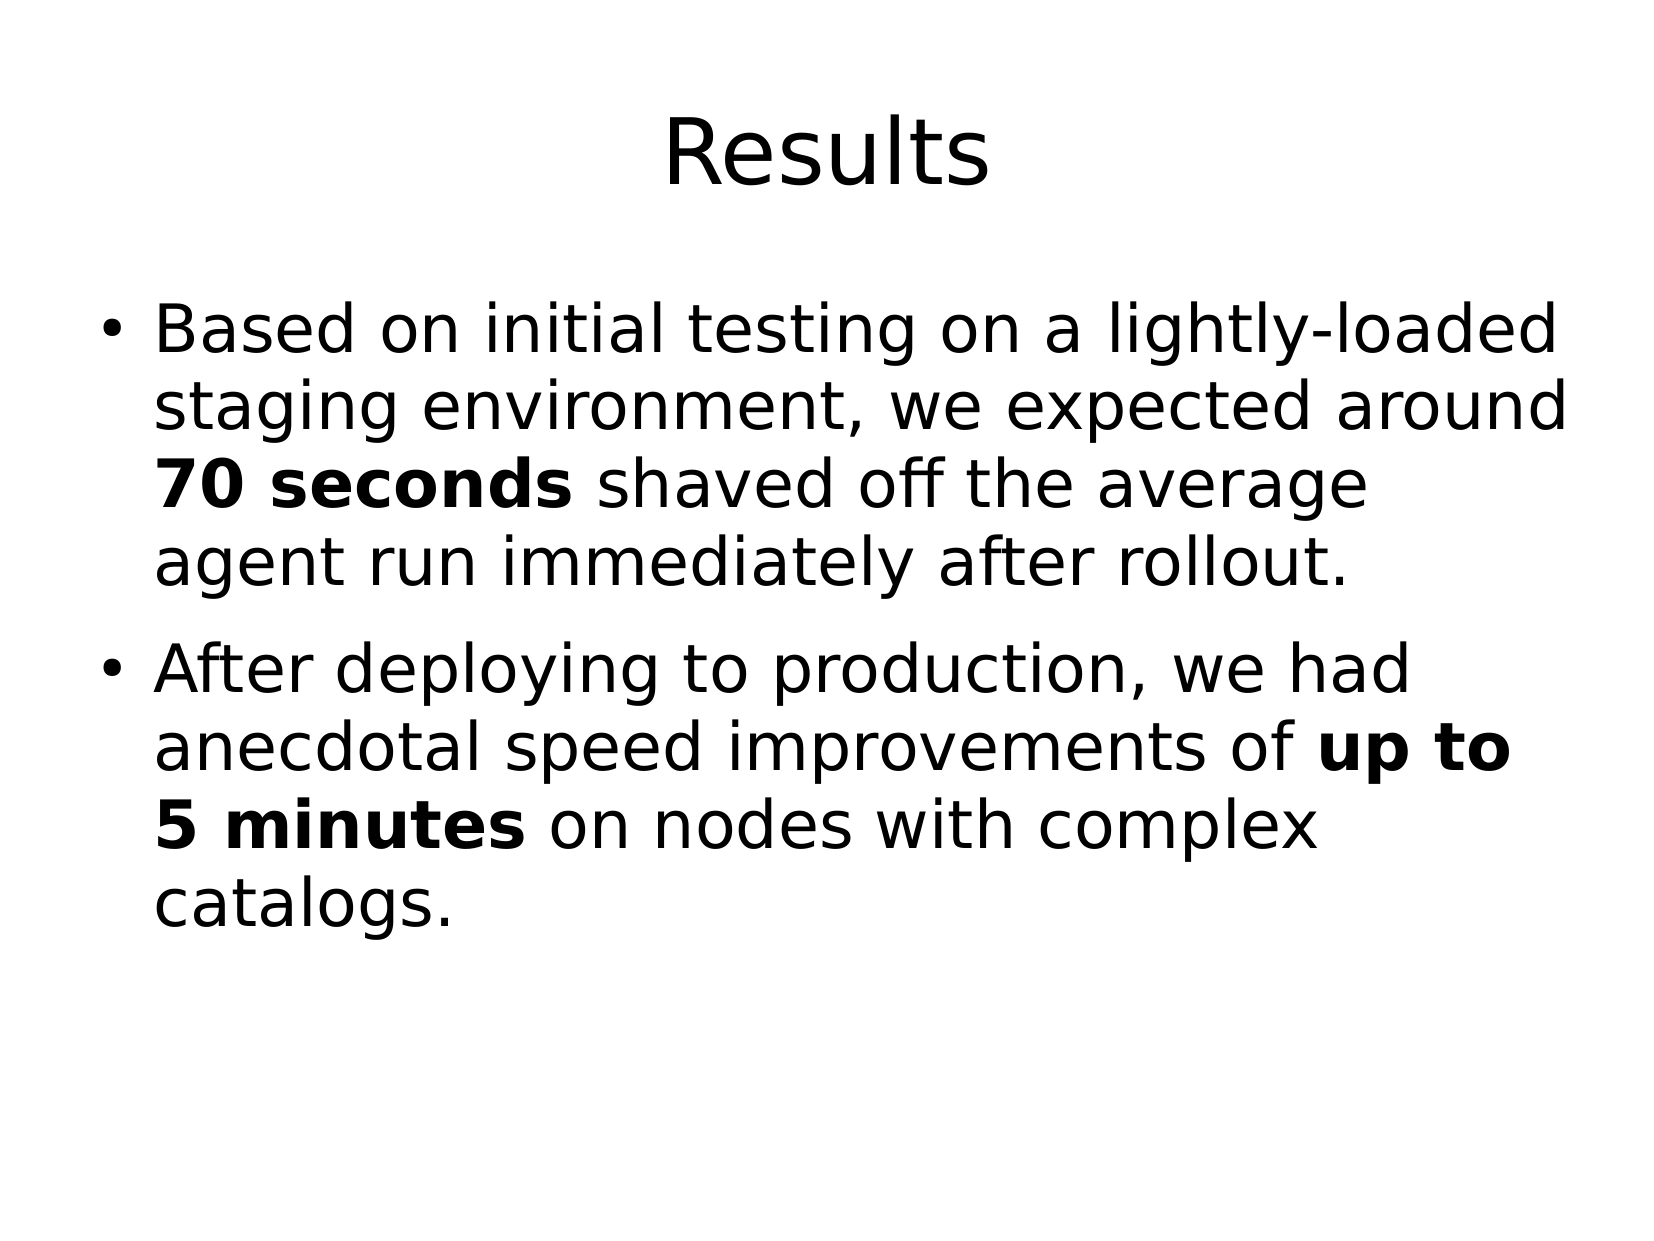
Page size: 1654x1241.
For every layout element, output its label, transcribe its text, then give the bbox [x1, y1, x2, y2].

title Results [82, 49, 1571, 257]
list Based on initial testing on a lightly-loaded staging environment, we expected around 70 seconds shaved off the average agent run immediately after rollout. After deploying to production, we had anecdotal speed improvements of up to 5 minutes on nodes with complex catalogs. [82, 290, 1571, 1066]
